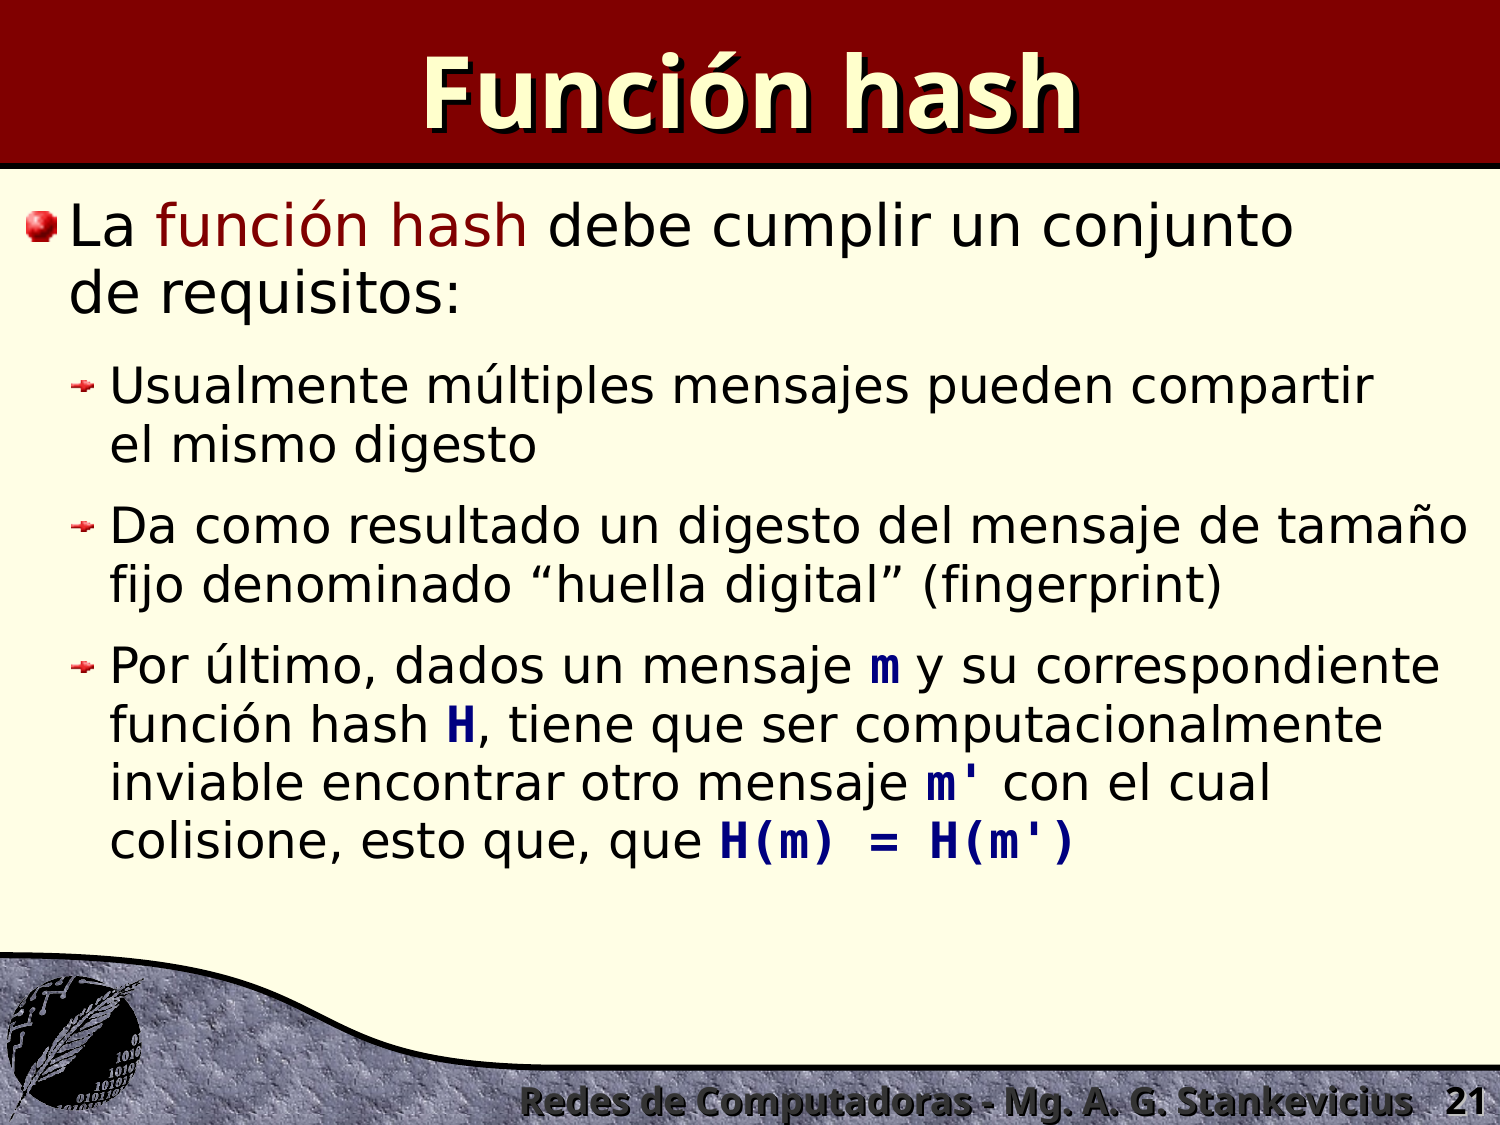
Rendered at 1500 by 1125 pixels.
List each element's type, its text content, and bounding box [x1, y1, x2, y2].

title Función hash [15, 5, 1485, 160]
picture [0, 959, 1500, 1125]
picture [790, 1100, 795, 1110]
list La función hash debe cumplir un conjunto de requisitos: Usualmente múltiples mensajes pueden compartir el mismo digesto Da como resultado un digesto del mensaje de tamaño fijo denominado “huella digital” (fingerprint) Por último, dados un mensaje m y su correspondiente función hash H, tiene que ser computacionalmente inviable encontrar otro mensaje m' con el cual colisione, esto que, que H(m) = H(m') [11, 192, 1486, 921]
picture [1047, 1100, 1054, 1110]
